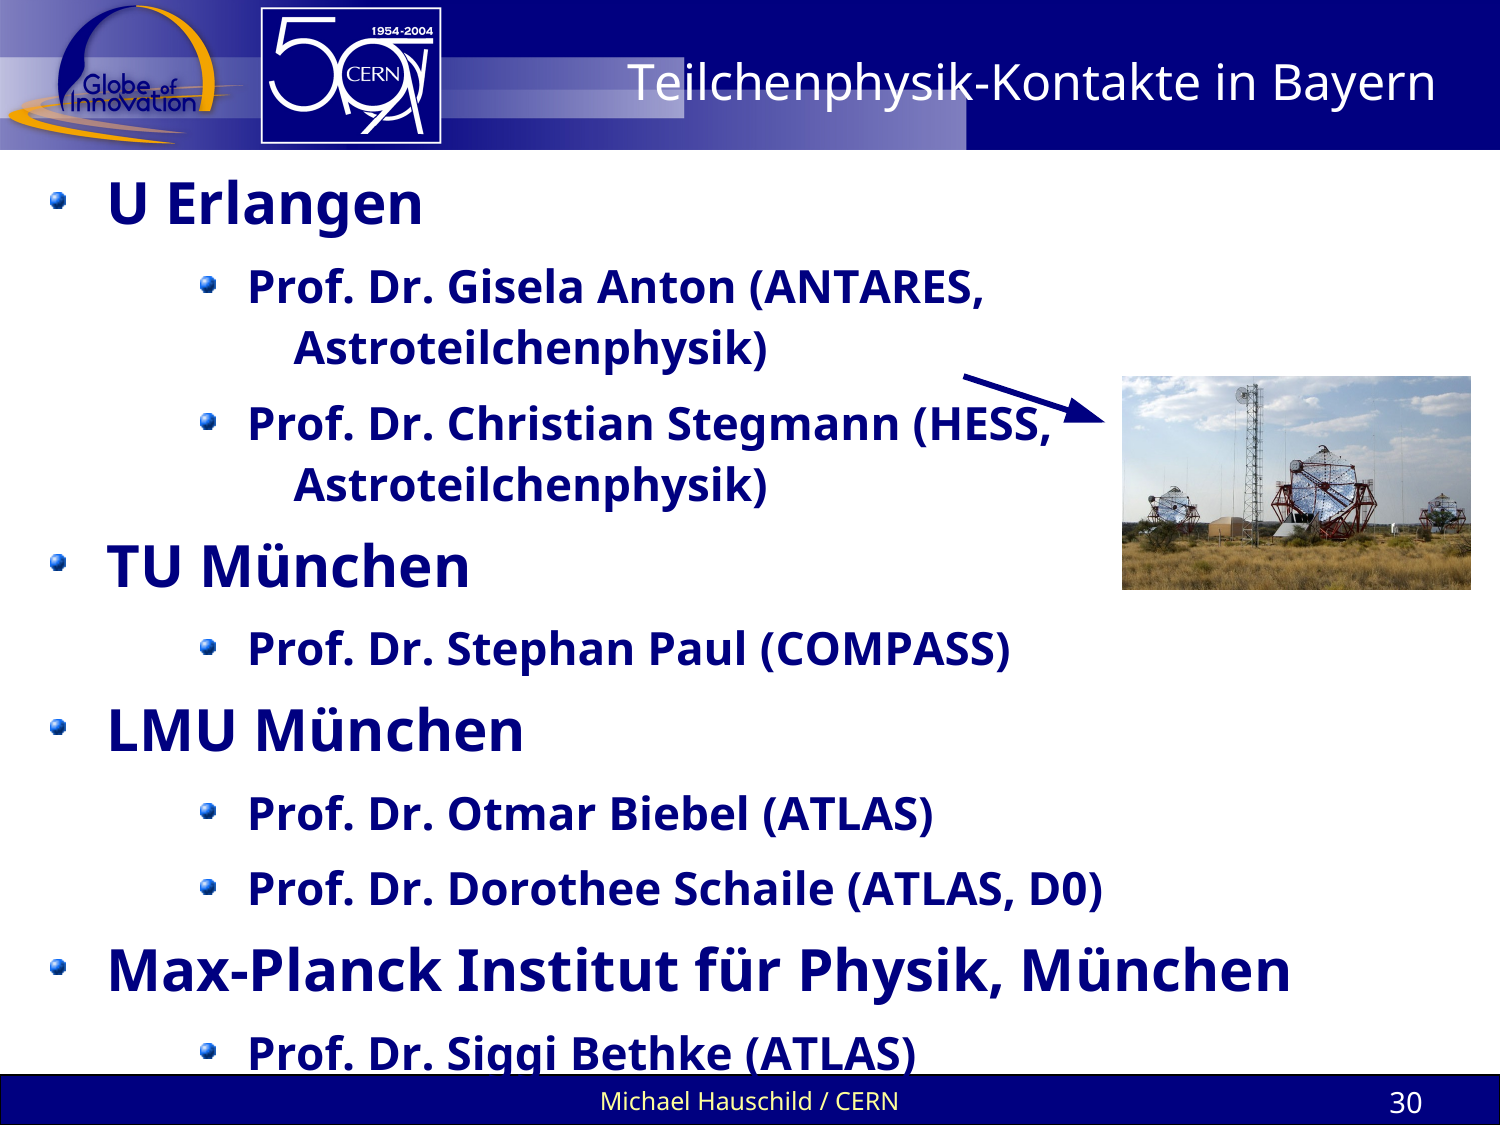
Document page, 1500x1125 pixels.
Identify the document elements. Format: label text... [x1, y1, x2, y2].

picture [1122, 376, 1471, 590]
list U Erlangen Prof. Dr. Gisela Anton (ANTARES, Astroteilchenphysik) Prof. Dr. Christian Stegmann (HESS, Astroteilchenphysik) TU München Prof. Dr. Stephan Paul (COMPASS) LMU München Prof. Dr. Otmar Biebel (ATLAS) Prof. Dr. Dorothee Schaile (ATLAS, D0) Max-Planck Institut für Physik, München Prof. Dr. Siggi Bethke (ATLAS) [50, 163, 1438, 1014]
picture [200, 1043, 216, 1059]
title Teilchenphysik-Kontakte in Bayern [450, 37, 1438, 126]
picture [0, 0, 1500, 150]
